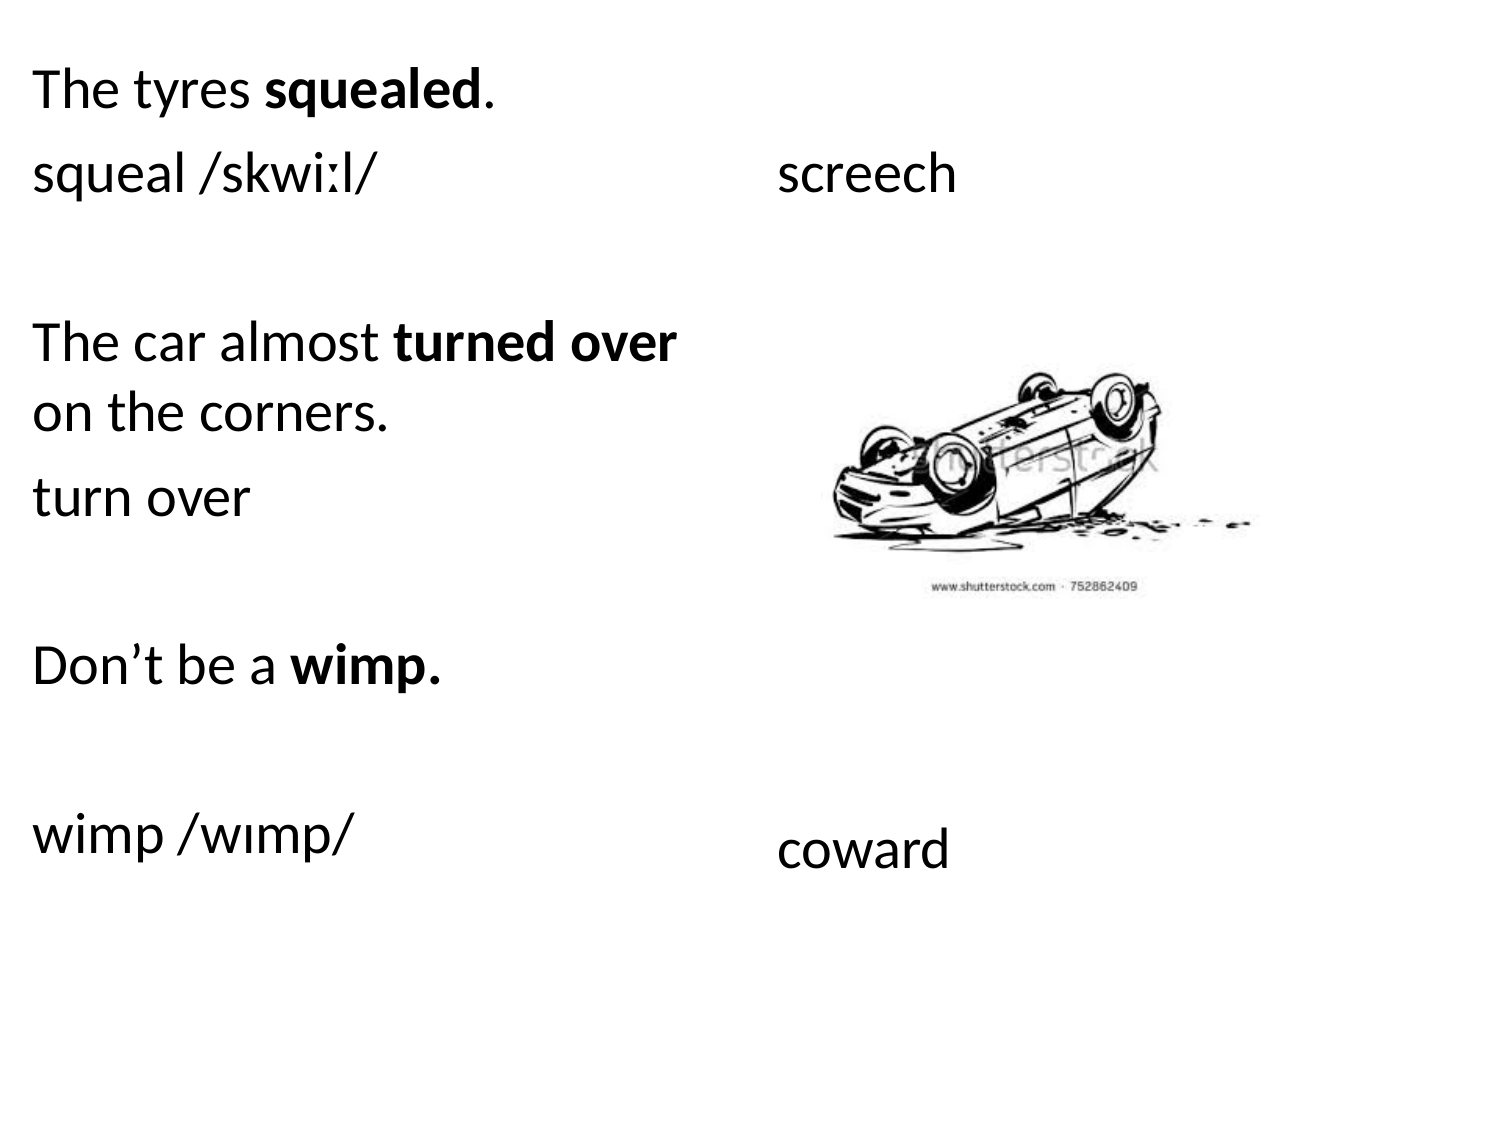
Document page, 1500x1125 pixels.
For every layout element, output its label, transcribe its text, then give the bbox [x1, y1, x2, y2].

list The tyres squealed. squeal /skwiːl/ The car almost turned over on the corners. turn over Don’t be a wimp. wimp /wɪmp/ [17, 42, 738, 1005]
list screech coward [762, 42, 1426, 1059]
picture [809, 326, 1261, 599]
